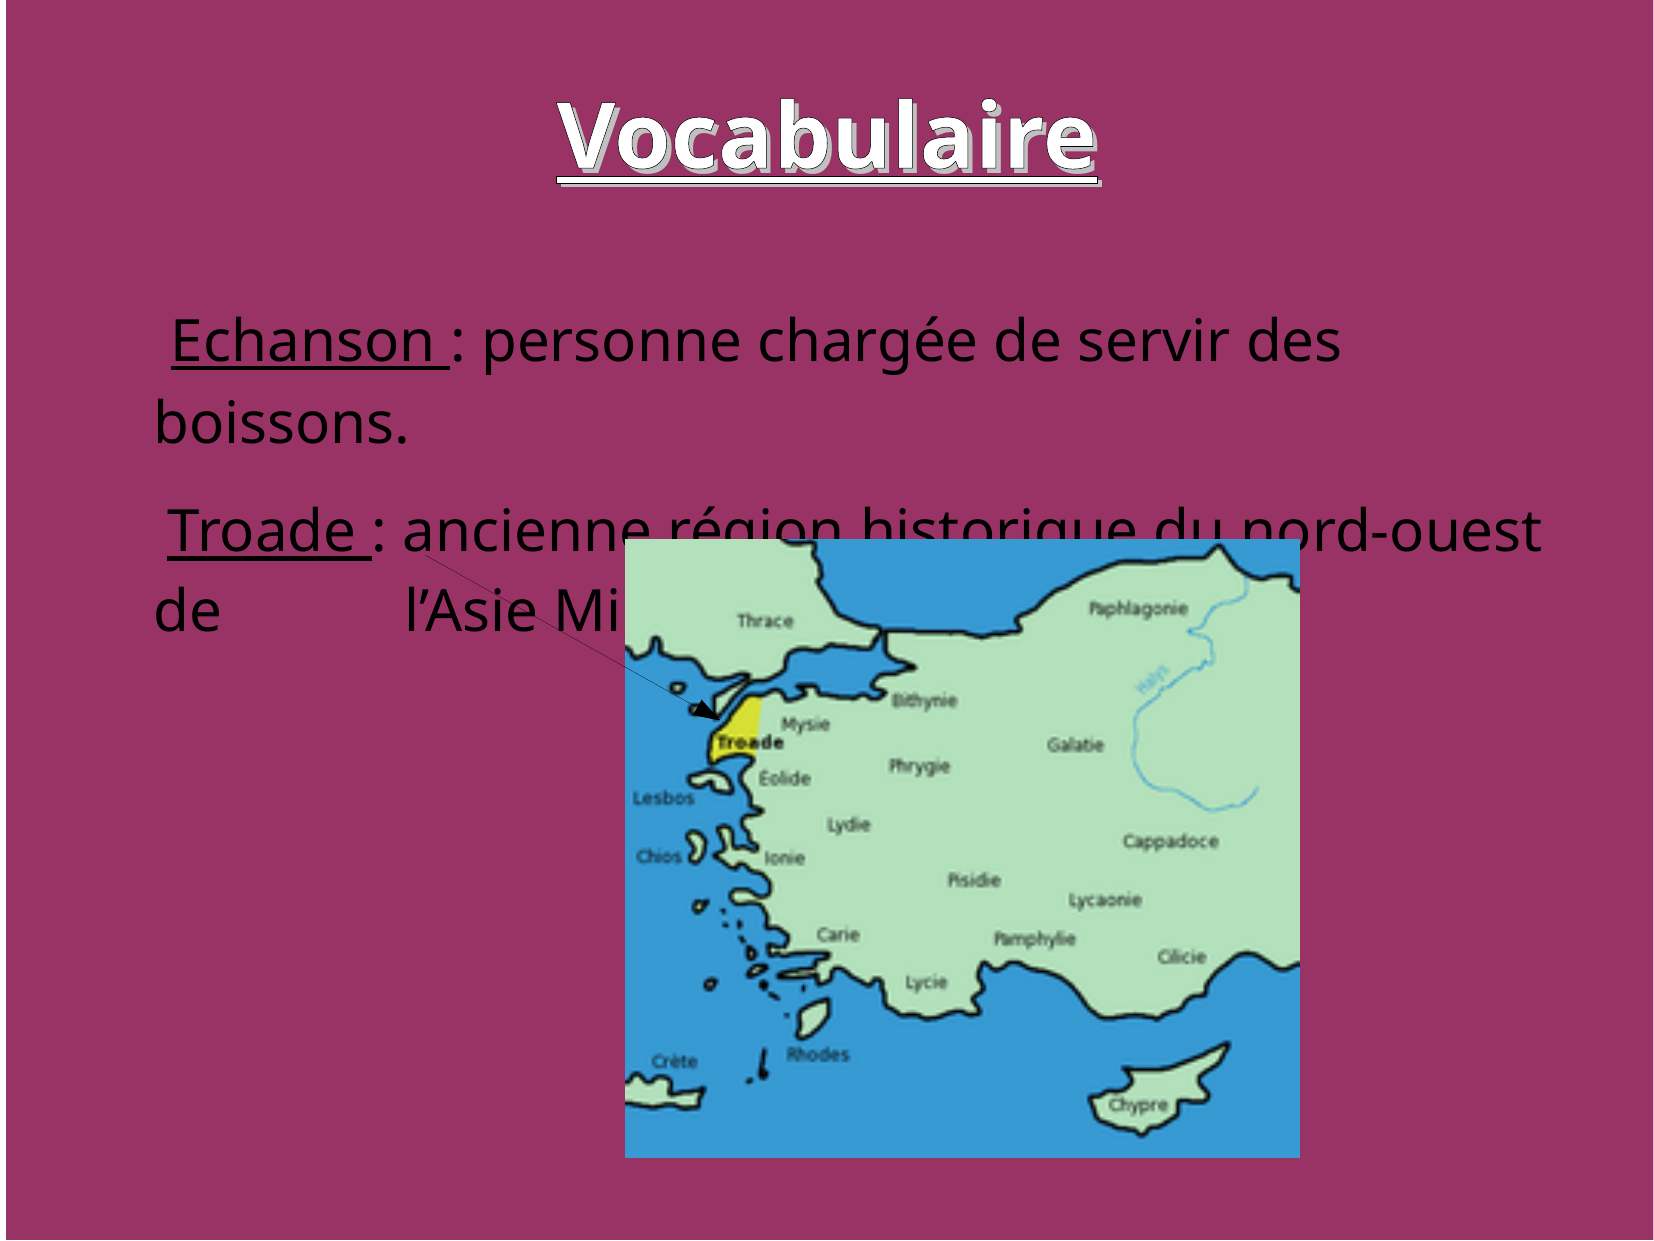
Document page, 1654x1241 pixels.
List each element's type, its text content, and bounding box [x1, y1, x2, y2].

title Vocabulaire [82, 29, 1571, 237]
picture [625, 539, 1300, 1158]
list Echanson : personne chargée de servir des boissons. Troade : ancienne région historique du nord-ouest de l’Asie Mineure. [82, 290, 1571, 1010]
